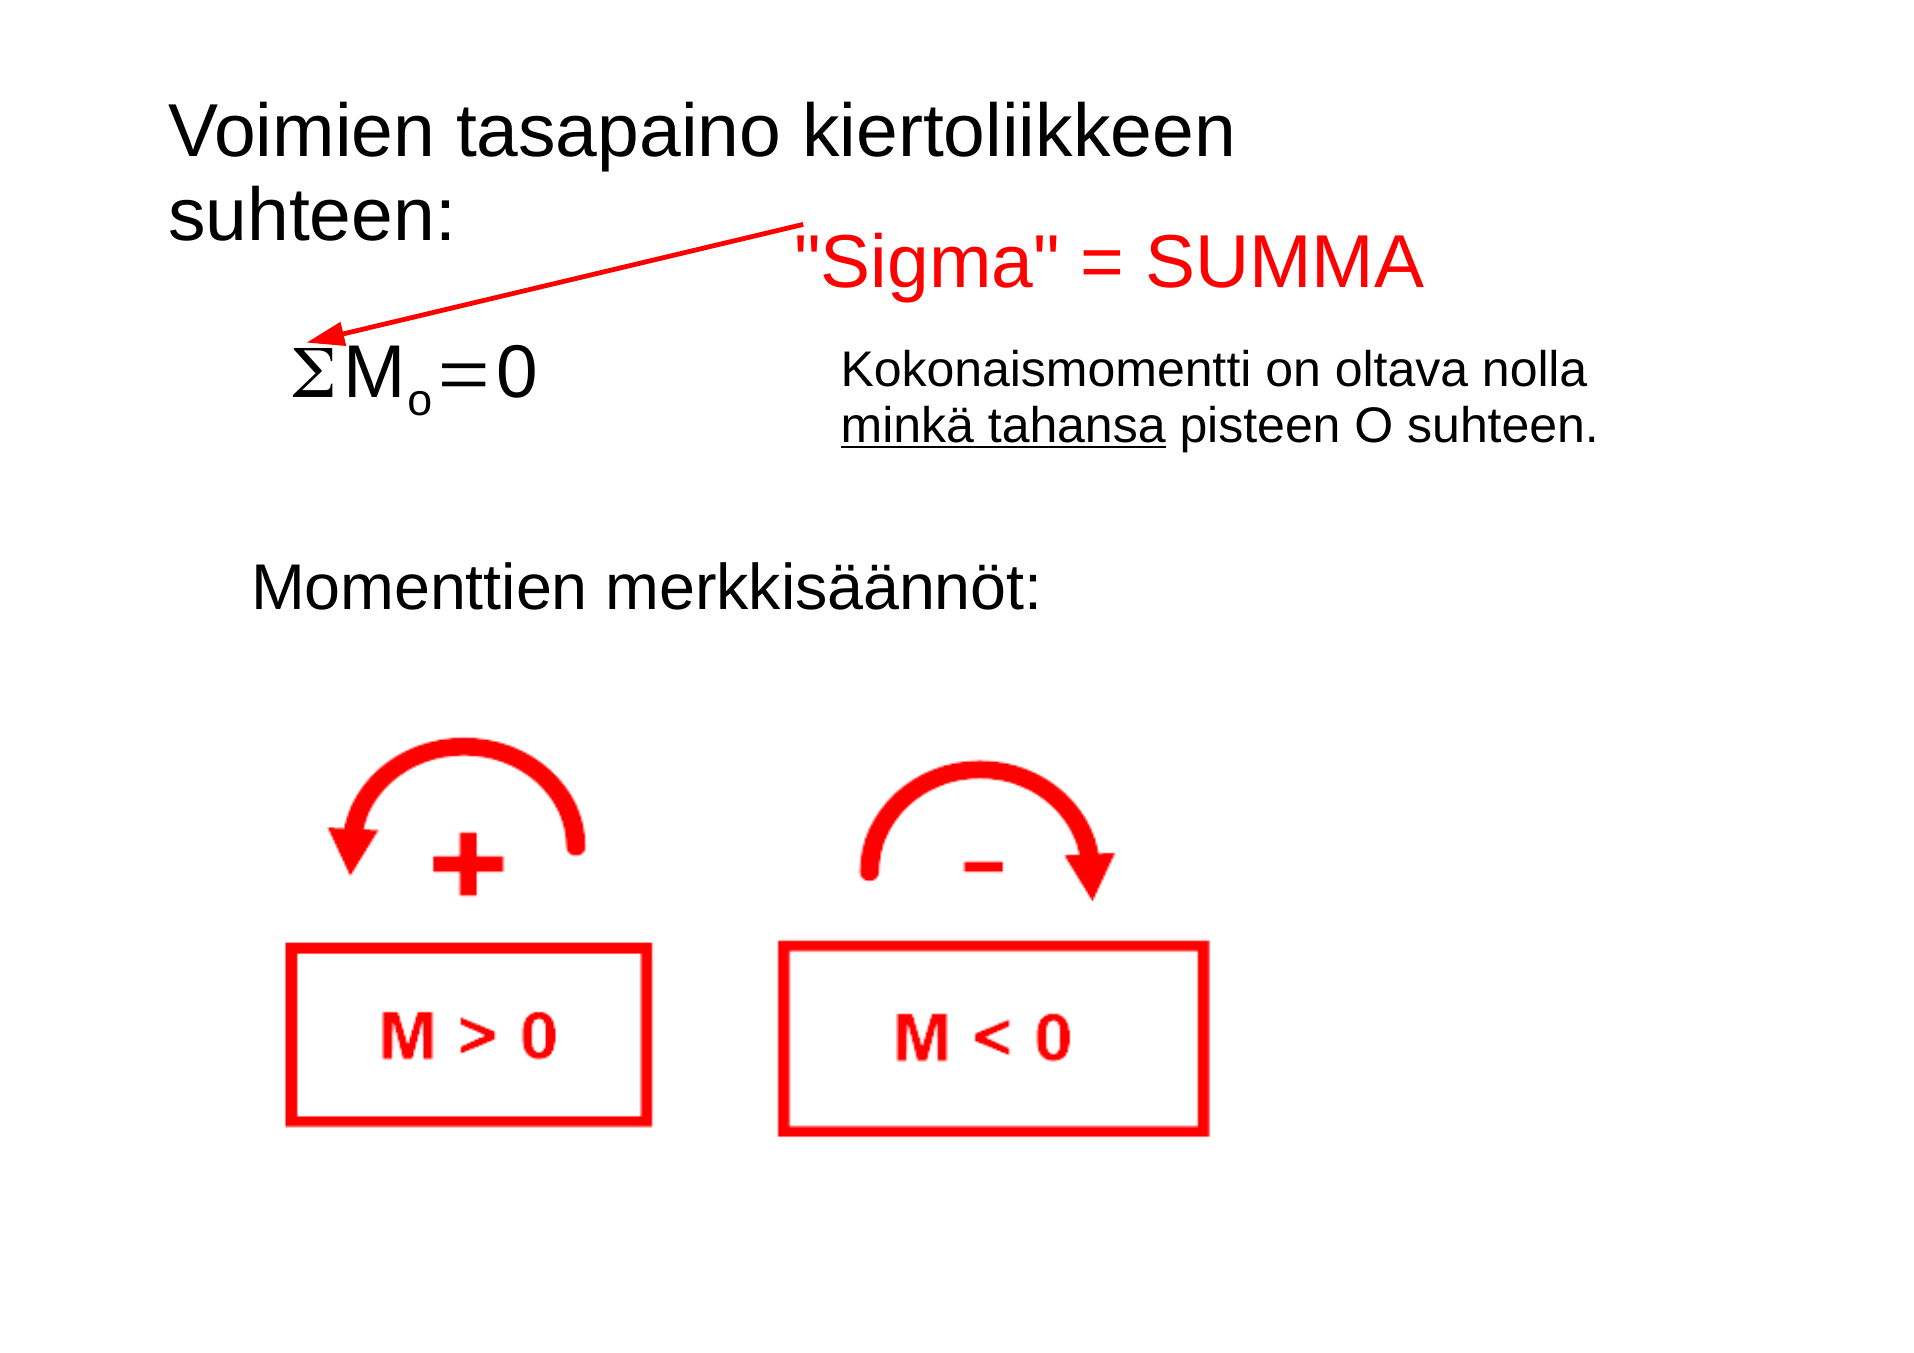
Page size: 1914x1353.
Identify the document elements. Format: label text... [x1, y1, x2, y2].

chart [283, 329, 544, 426]
text_box Kokonaismomentti on oltava nolla minkä tahansa pisteen O suhteen. [825, 334, 1725, 461]
picture [188, 641, 1277, 1205]
text_box Voimien tasapaino kiertoliikkeen suhteen: [153, 80, 1521, 264]
text_box Voimien tasapaino kiertoliikkeen suhteen: [652, 233, 779, 264]
text_box Momenttien merkkisäännöt: [236, 543, 1058, 631]
text_box "Sigma" = SUMMA [779, 212, 1630, 396]
